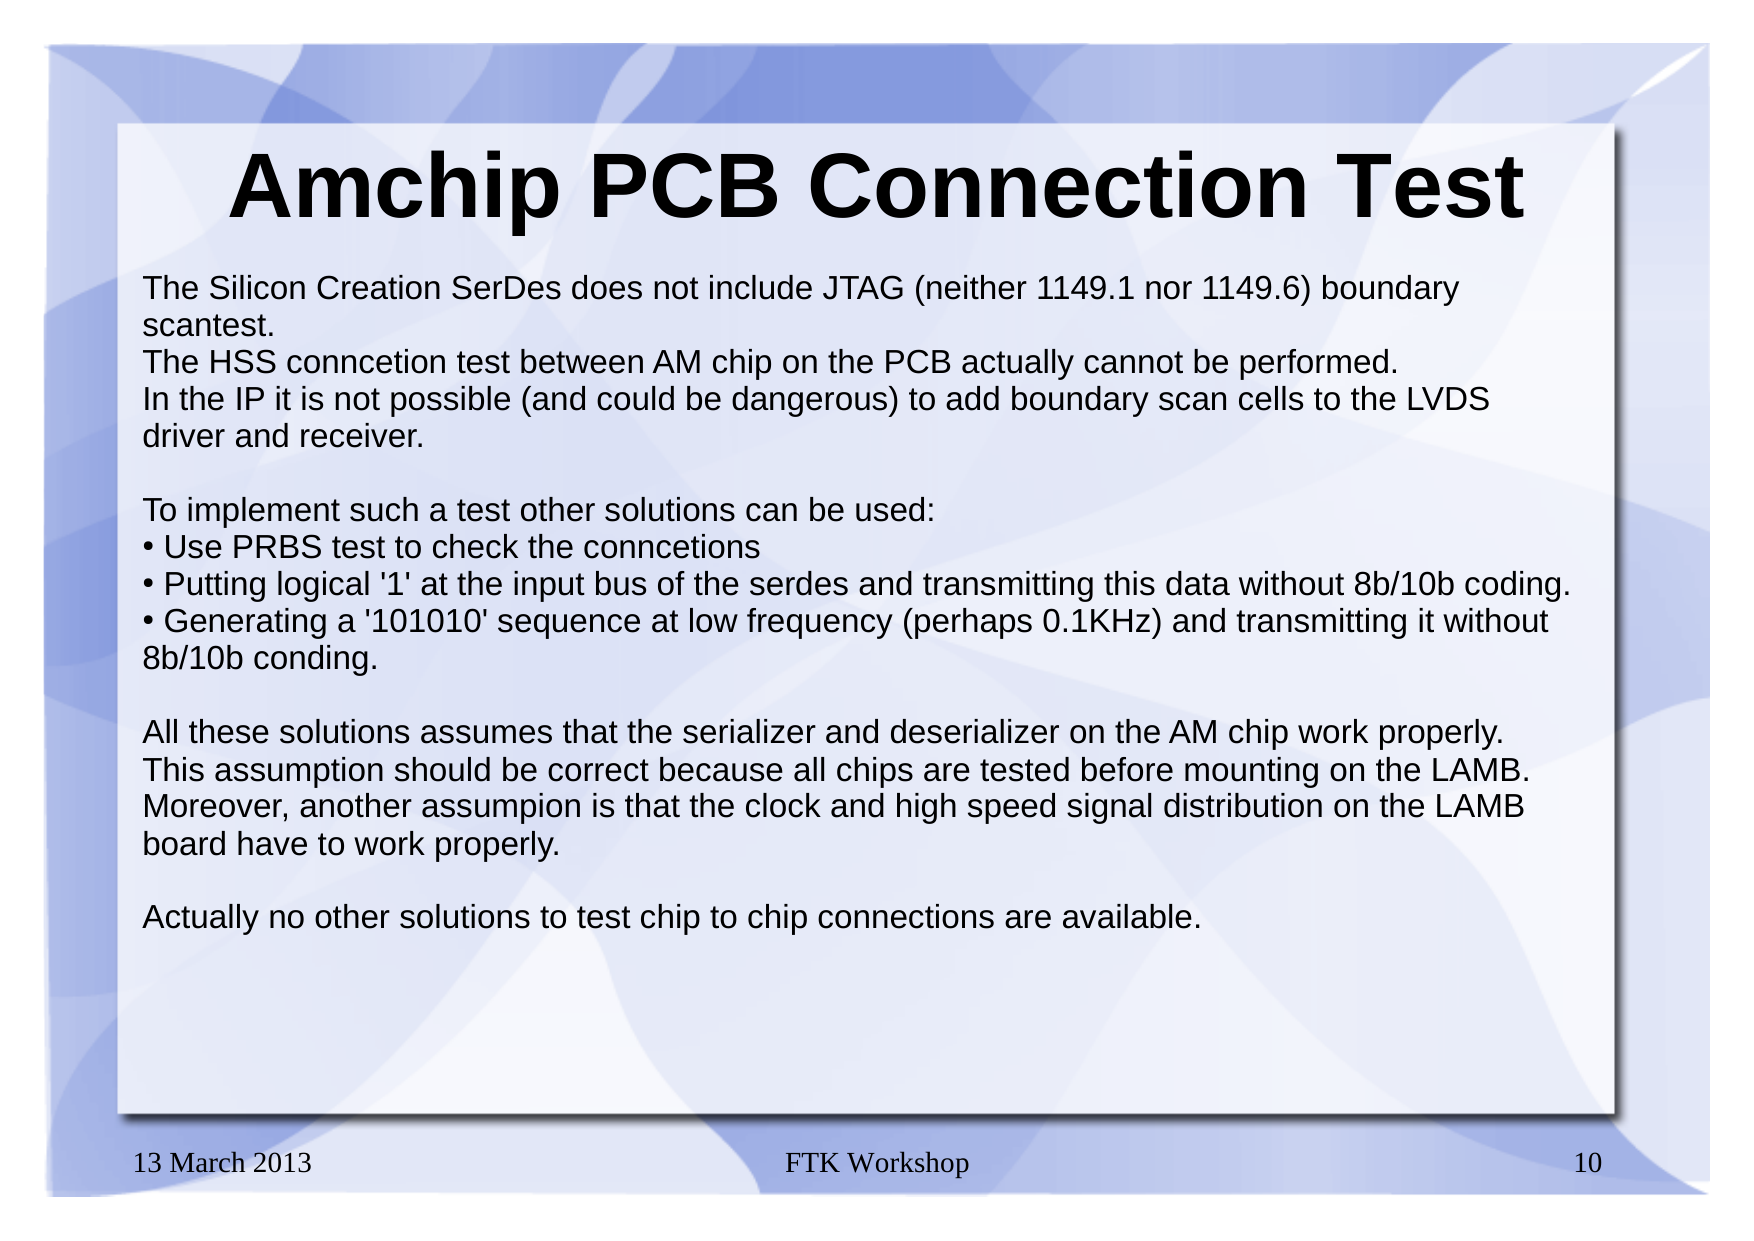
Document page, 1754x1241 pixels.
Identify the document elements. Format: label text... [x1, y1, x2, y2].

title Amchip PCB Connection Test [126, 89, 1627, 282]
text_box The Silicon Creation SerDes does not include JTAG (neither 1149.1 nor 1149.6) boundary scantest. The HSS conncetion test between AM chip on the PCB actually cannot be performed. In the IP it is not possible (and could be dangerous) to add boundary scan cells to the LVDS driver and receiver. To implement such a test other solutions can be used: Use PRBS test to check the conncetions Putting logical '1' at the input bus of the serdes and transmitting this data without 8b/10b coding. Generating a '101010' sequence at low frequency (perhaps 0.1KHz) and transmitting it without 8b/10b conding. All these solutions assumes that the serializer and deserializer on the AM chip work properly. This assumption should be correct because all chips are tested before mounting on the LAMB. Moreover, another assumpion is that the clock and high speed signal distribution on the LAMB board have to work properly. Actually no other solutions to test chip to chip connections are available. [127, 262, 1594, 1030]
picture [43, 43, 1710, 1197]
